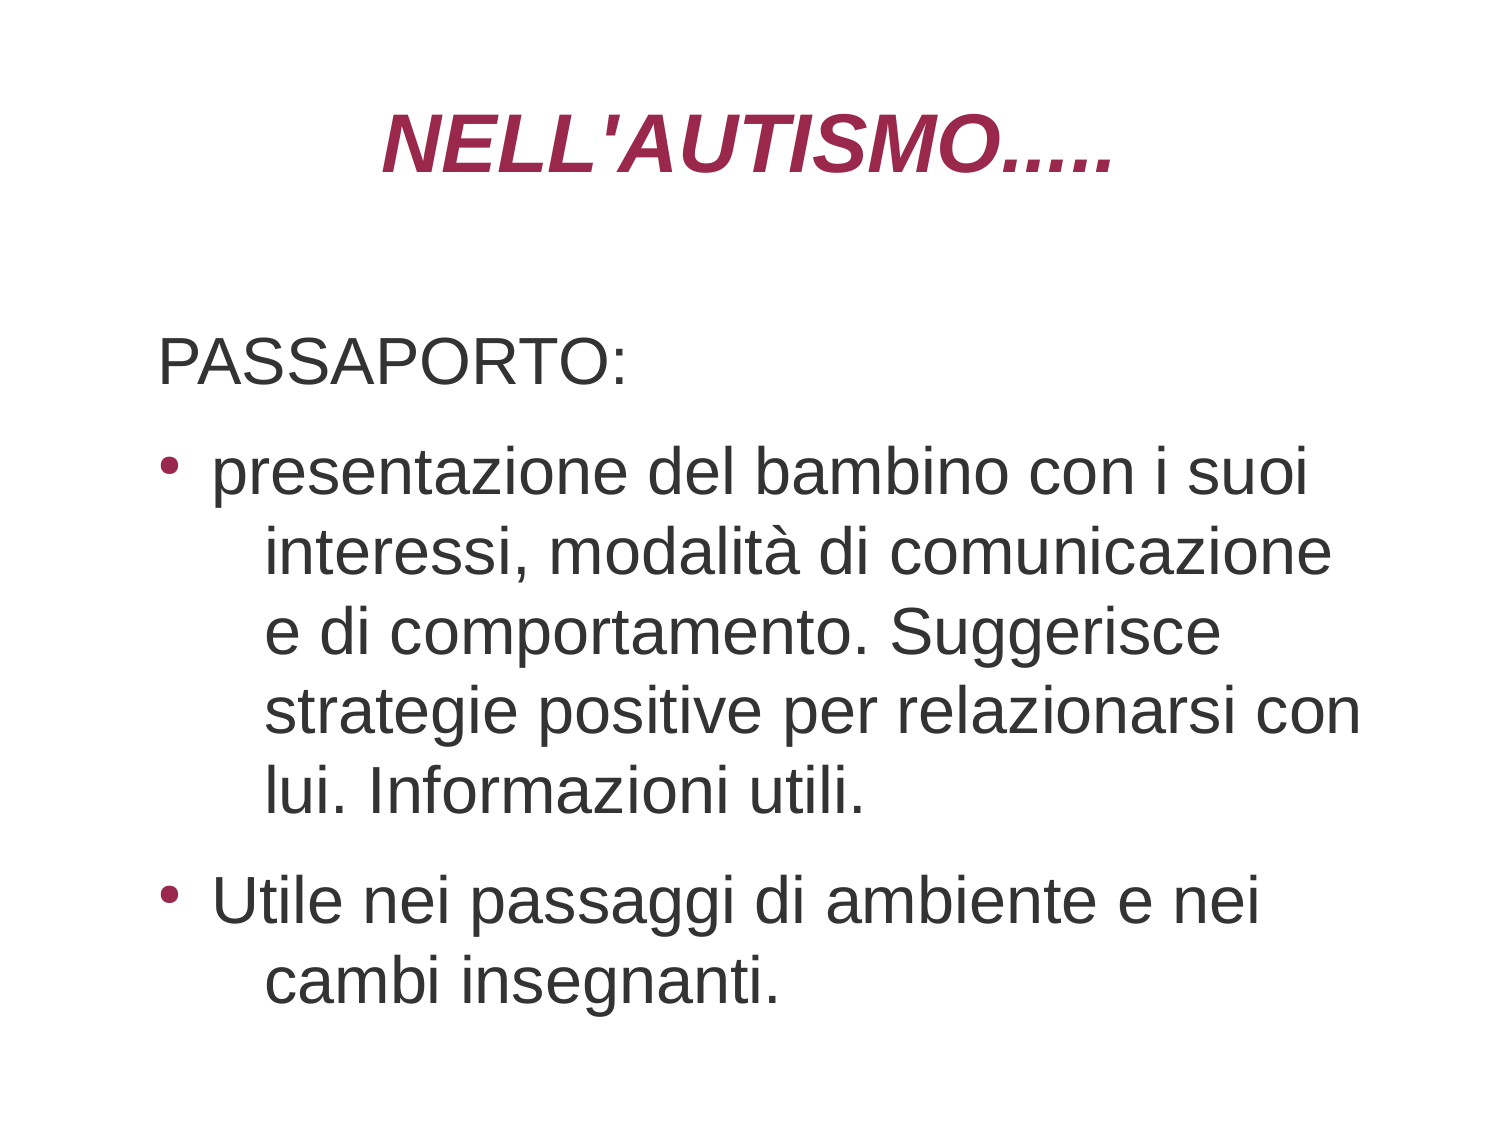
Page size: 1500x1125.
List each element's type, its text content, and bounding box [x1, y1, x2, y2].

title NELL'AUTISMO..... [75, 44, 1425, 233]
list PASSAPORTO: presentazione del bambino con i suoi interessi, modalità di comunicazione e di comportamento. Suggerisce strategie positive per relazionarsi con lui. Informazioni utili. Utile nei passaggi di ambiente e nei cambi insegnanti. [122, 318, 1376, 1027]
